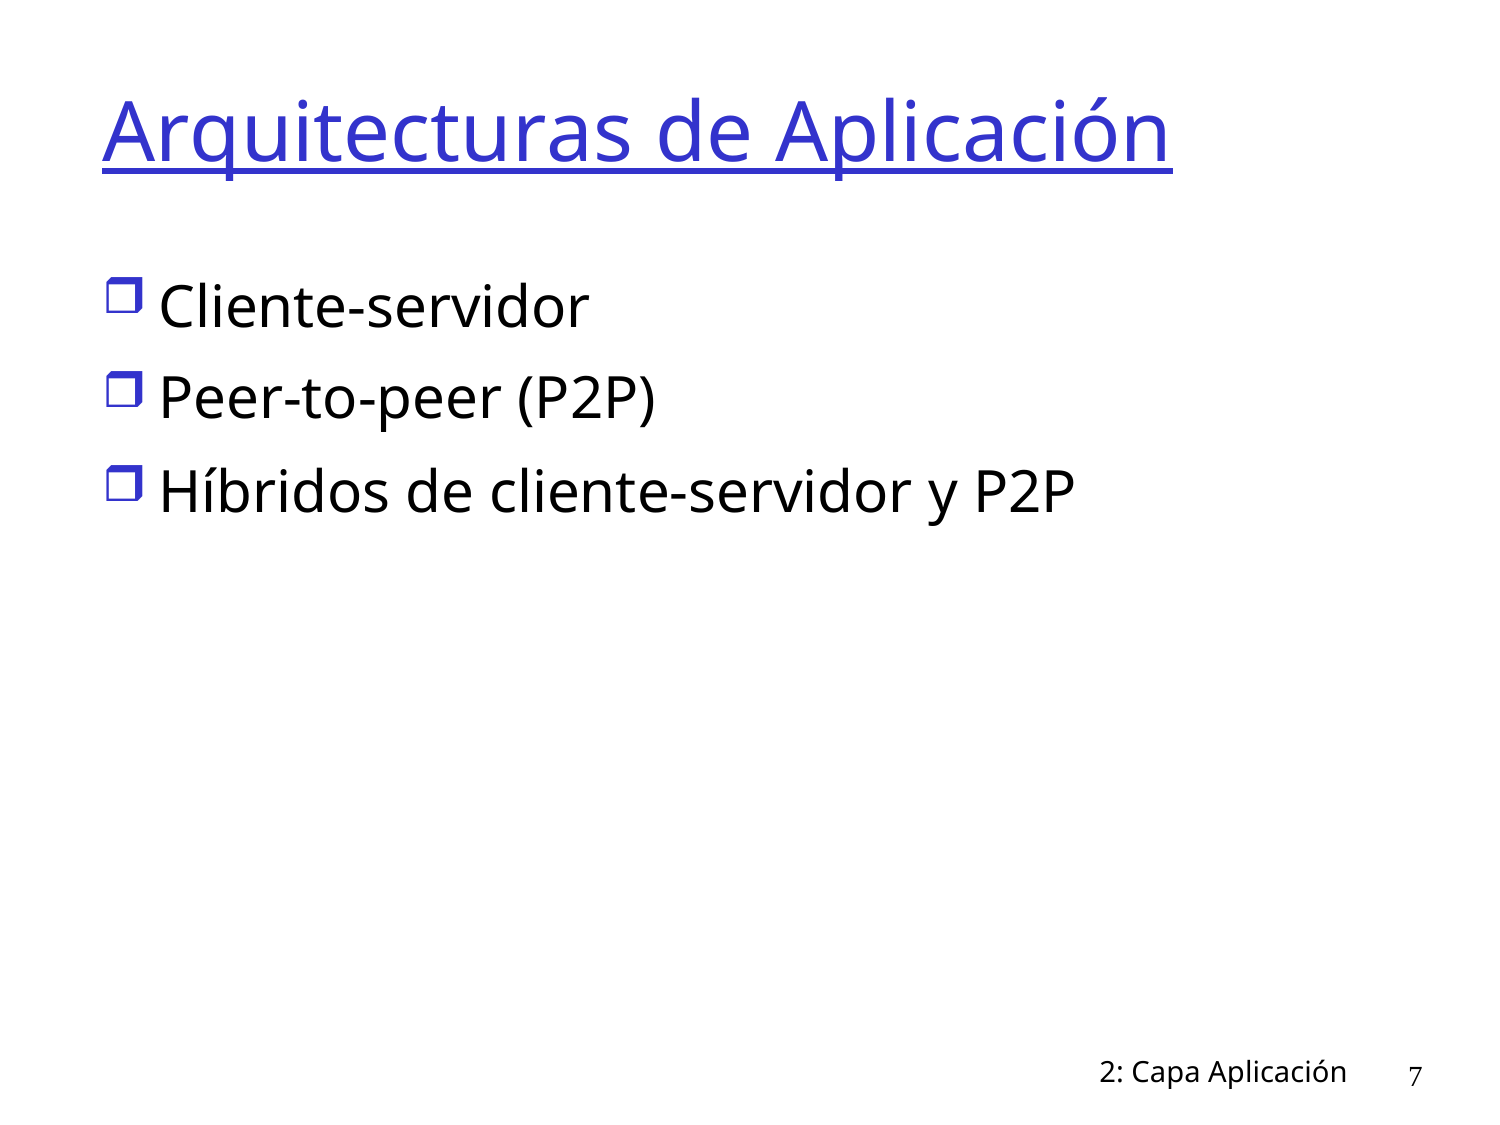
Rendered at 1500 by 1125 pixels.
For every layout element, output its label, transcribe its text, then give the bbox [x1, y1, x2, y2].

list Cliente-servidor Peer-to-peer (P2P) Híbridos de cliente-servidor y P2P [87, 262, 1363, 1026]
title Arquitecturas de Aplicación [87, 37, 1363, 225]
